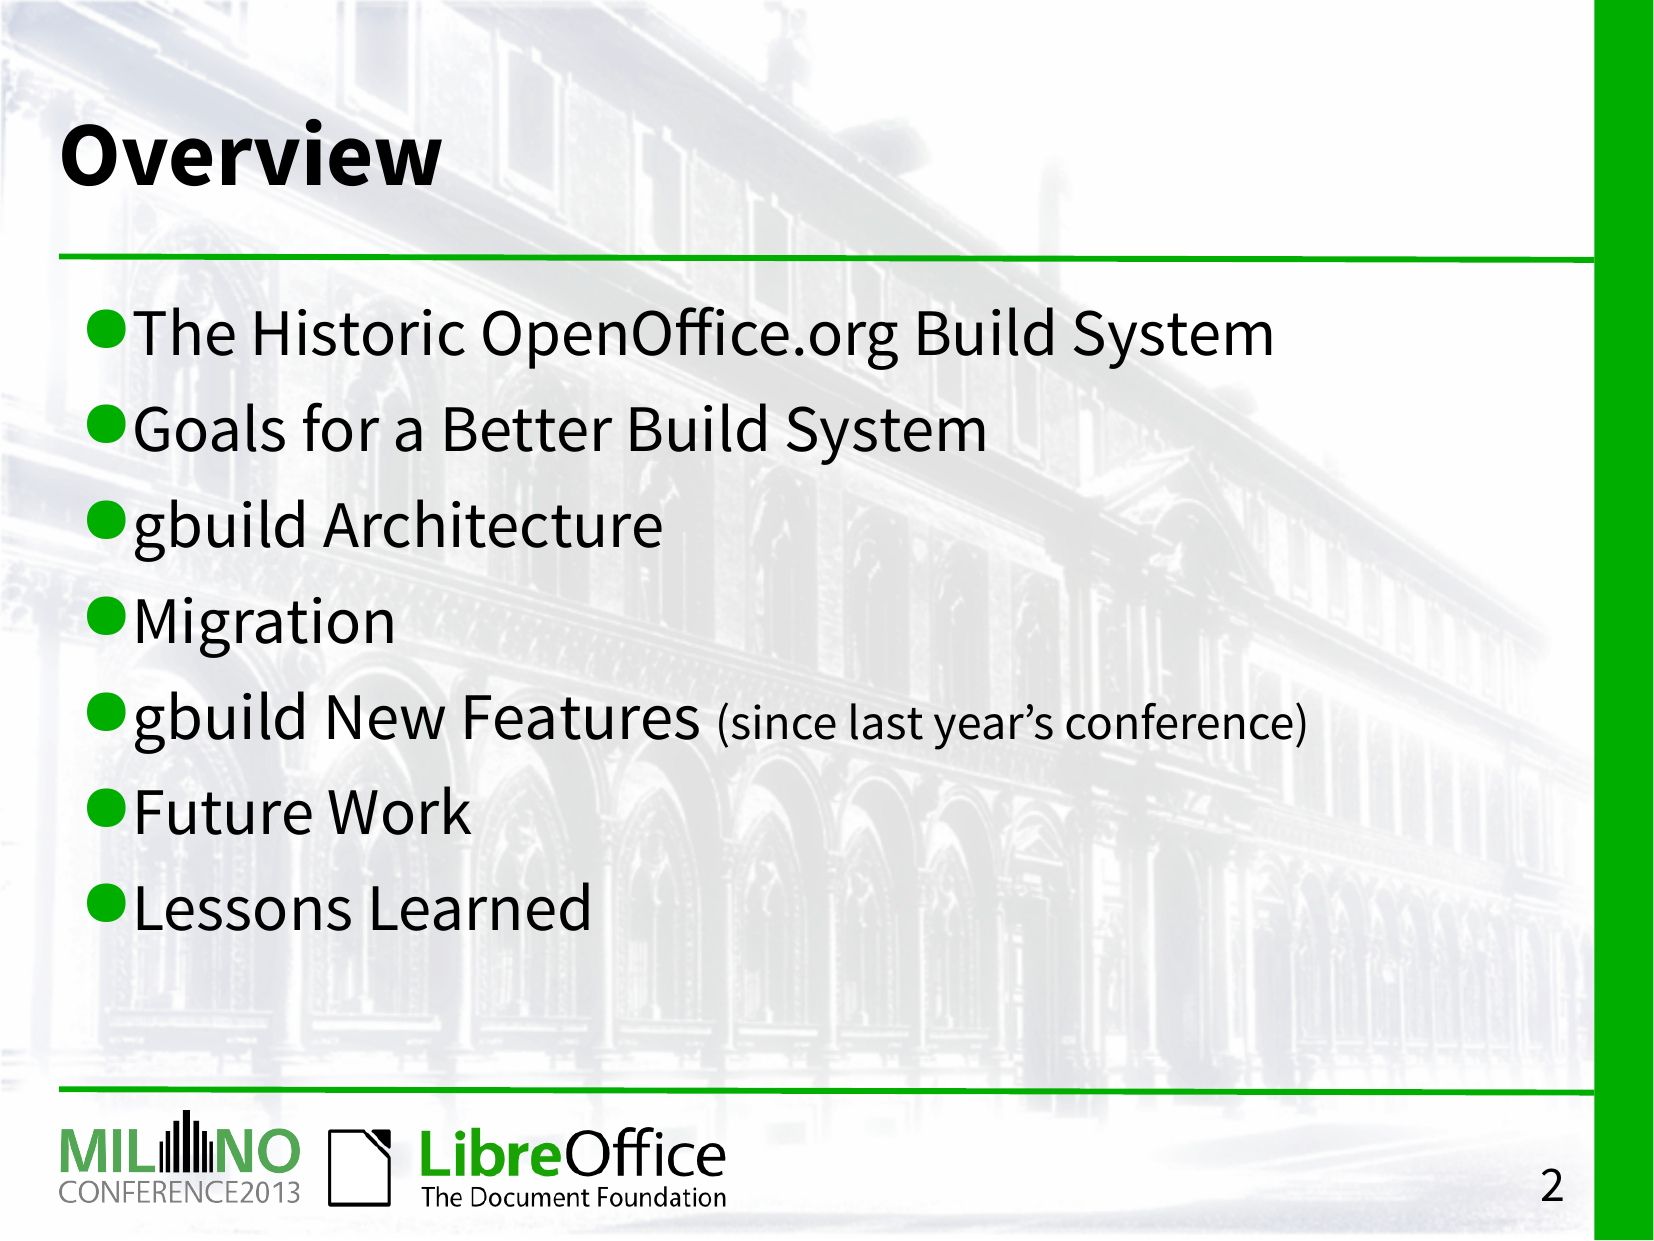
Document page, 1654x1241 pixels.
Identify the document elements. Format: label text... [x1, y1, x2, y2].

list The Historic OpenOffice.org Build System Goals for a Better Build System gbuild Architecture Migration gbuild New Features (since last year’s conference) Future Work Lessons Learned [35, 290, 1524, 1010]
picture [0, 0, 1594, 1241]
title Overview [59, 49, 1548, 257]
